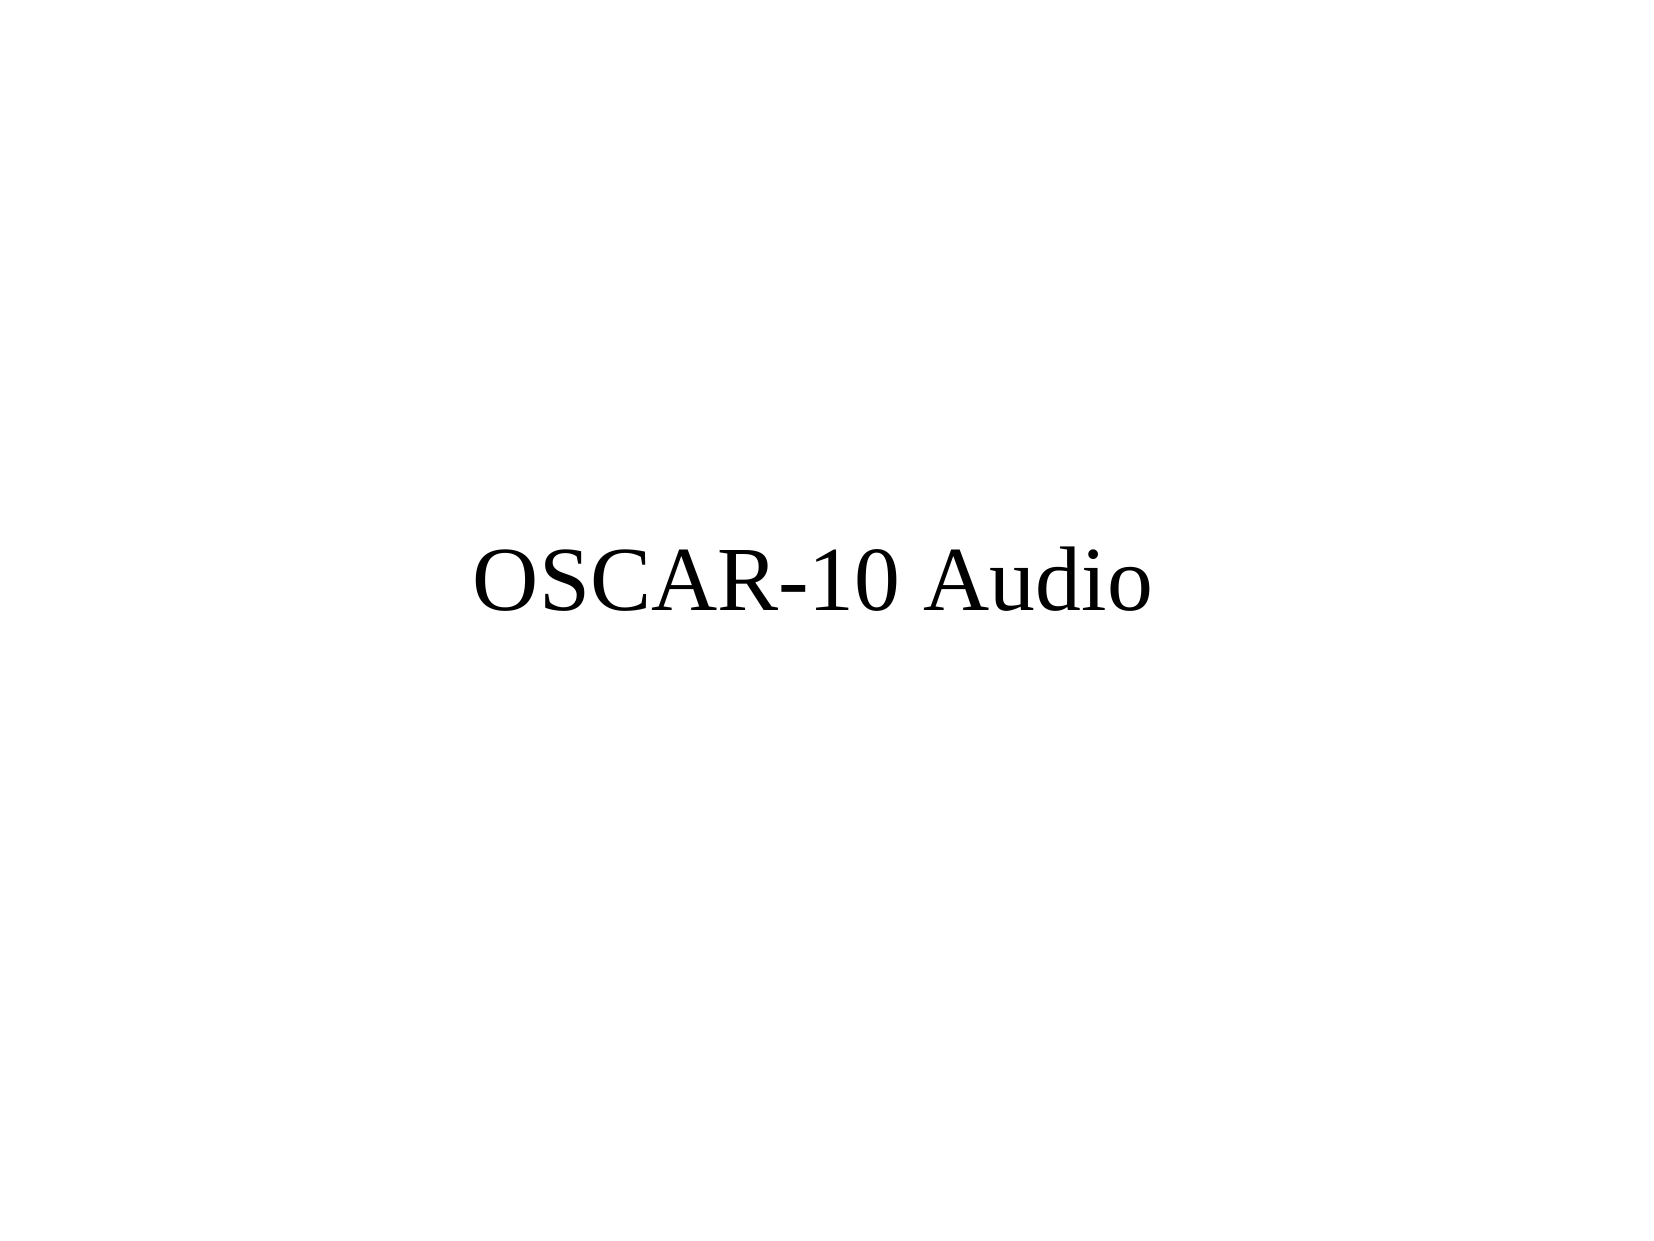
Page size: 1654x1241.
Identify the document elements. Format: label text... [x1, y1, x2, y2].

title OSCAR-10 Audio [107, 476, 1520, 684]
